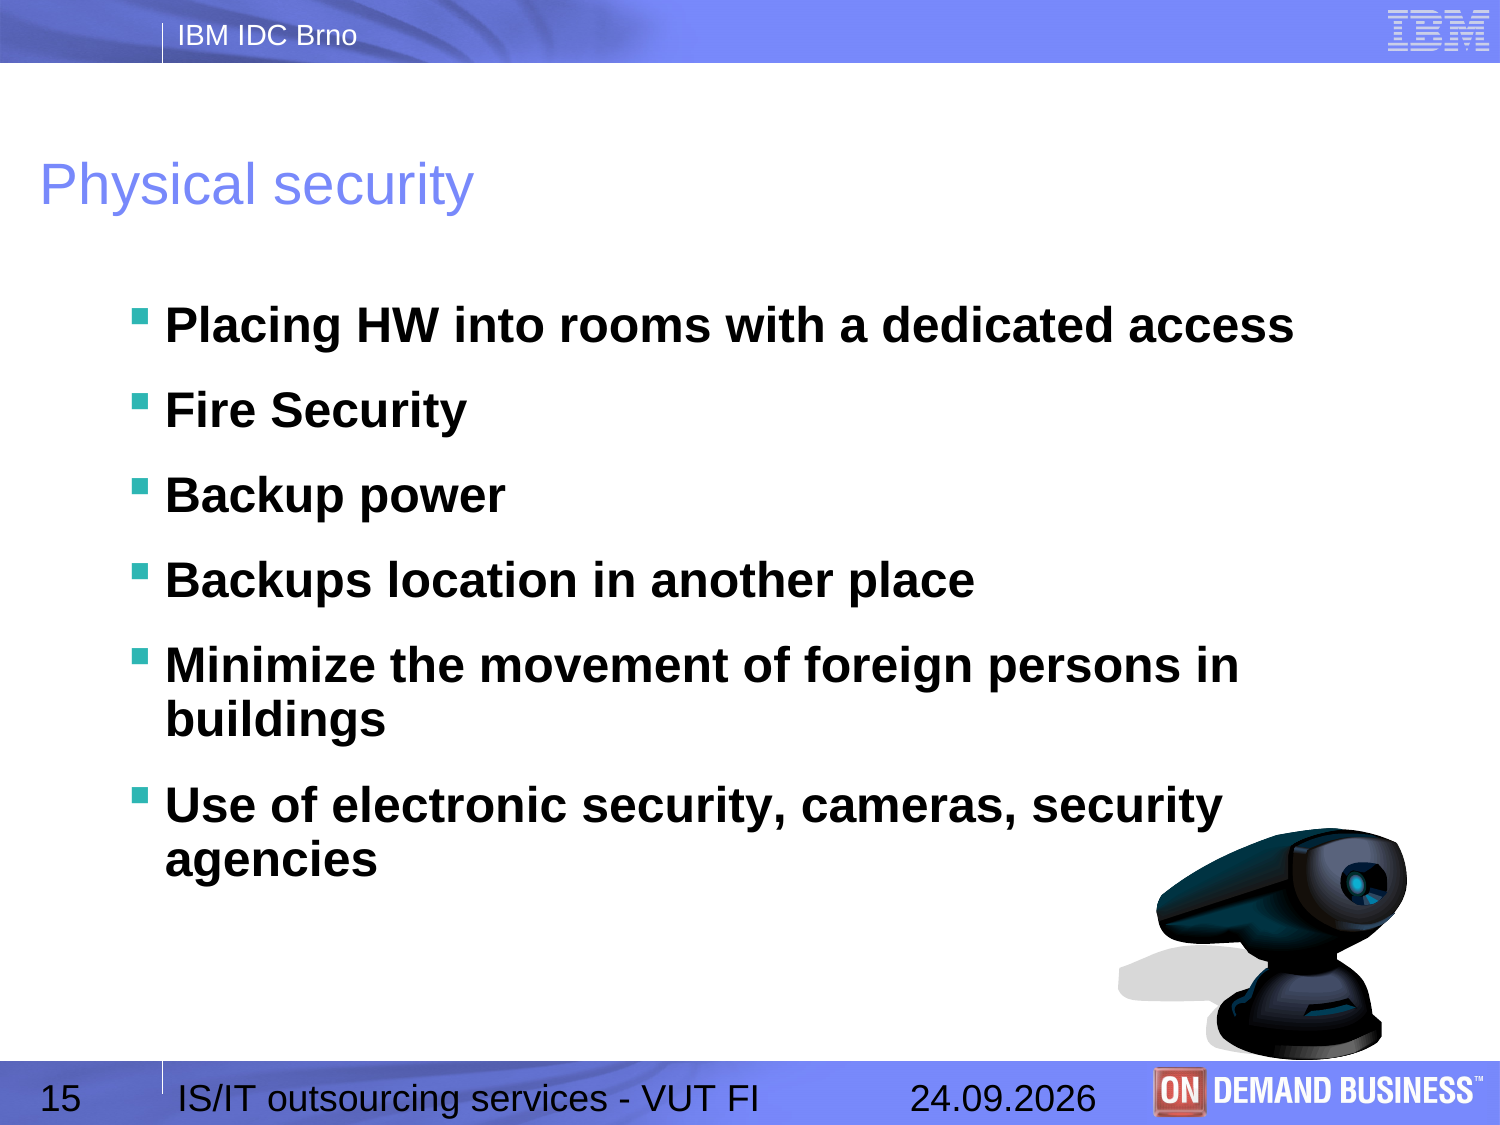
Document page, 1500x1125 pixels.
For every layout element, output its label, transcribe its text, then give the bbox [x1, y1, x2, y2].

picture [0, 800, 1500, 1125]
list Placing HW into rooms with a dedicated access Fire Security Backup power Backups location in another place Minimize the movement of foreign persons in buildings Use of electronic security, cameras, security agencies [112, 291, 1424, 932]
picture [0, 0, 1500, 63]
title Physical security [25, 142, 1378, 225]
